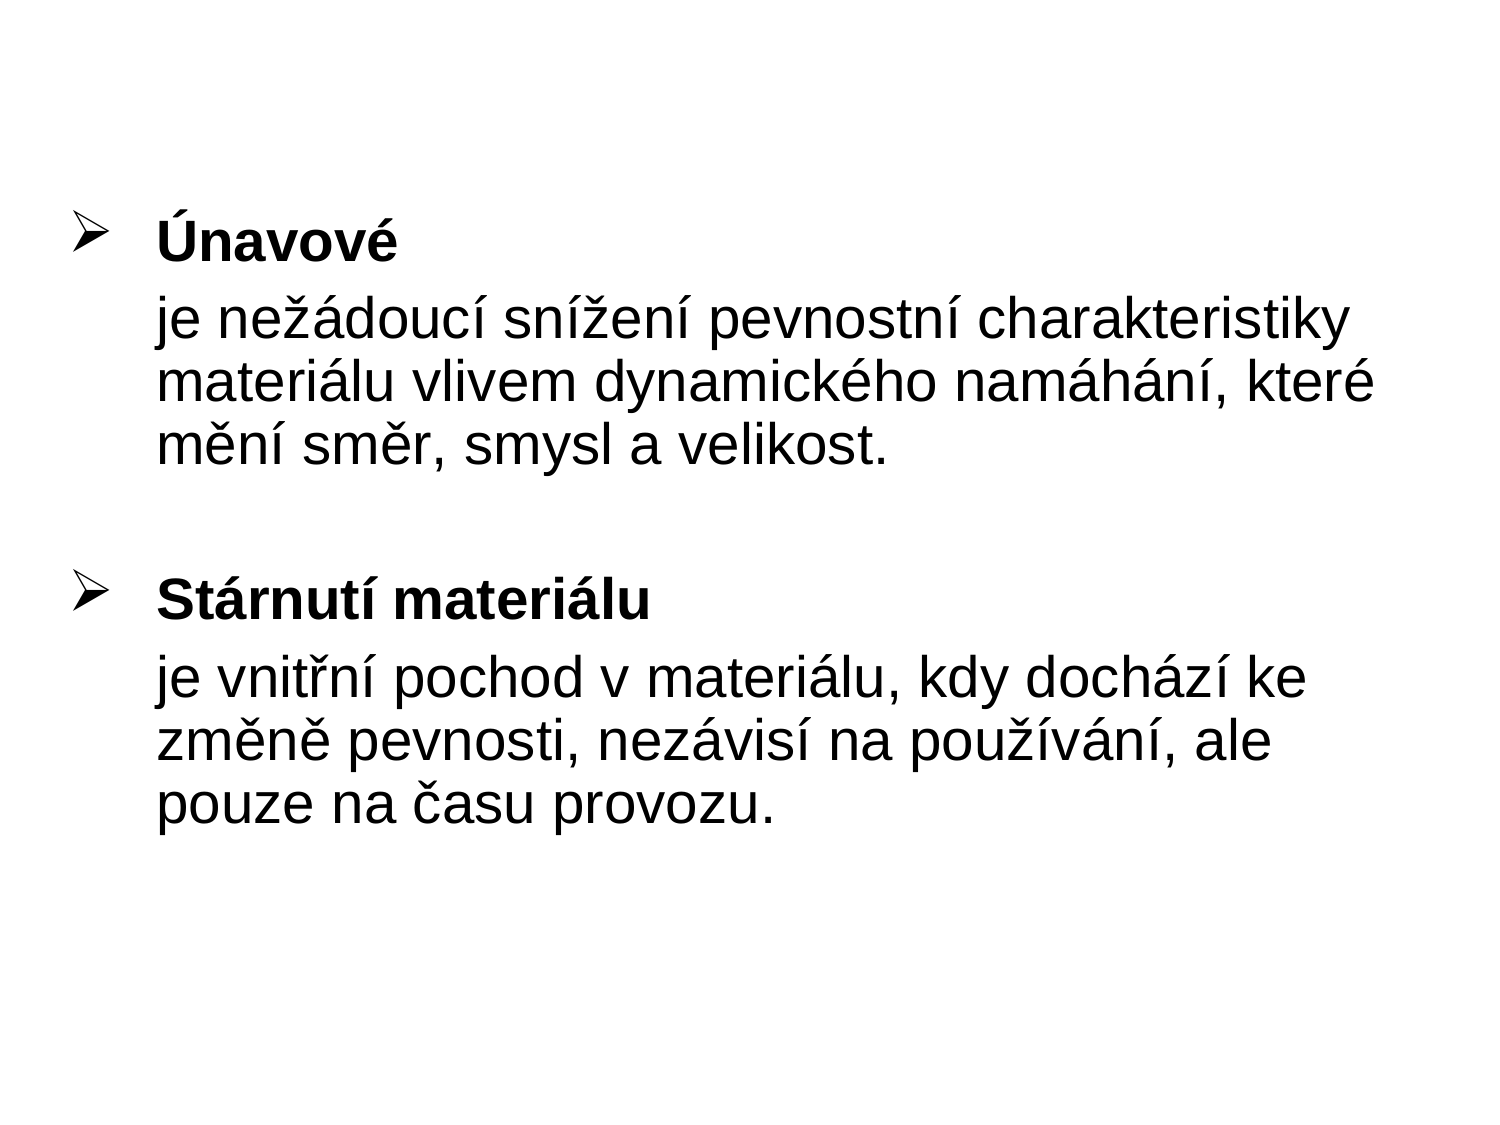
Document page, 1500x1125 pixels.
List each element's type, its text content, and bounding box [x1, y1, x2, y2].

list Únavové je nežádoucí snížení pevnostní charakteristiky materiálu vlivem dynamického namáhání, které mění směr, smysl a velikost. Stárnutí materiálu je vnitřní pochod v materiálu, kdy dochází ke změně pevnosti, nezávisí na používání, ale pouze na času provozu. [53, 203, 1447, 999]
